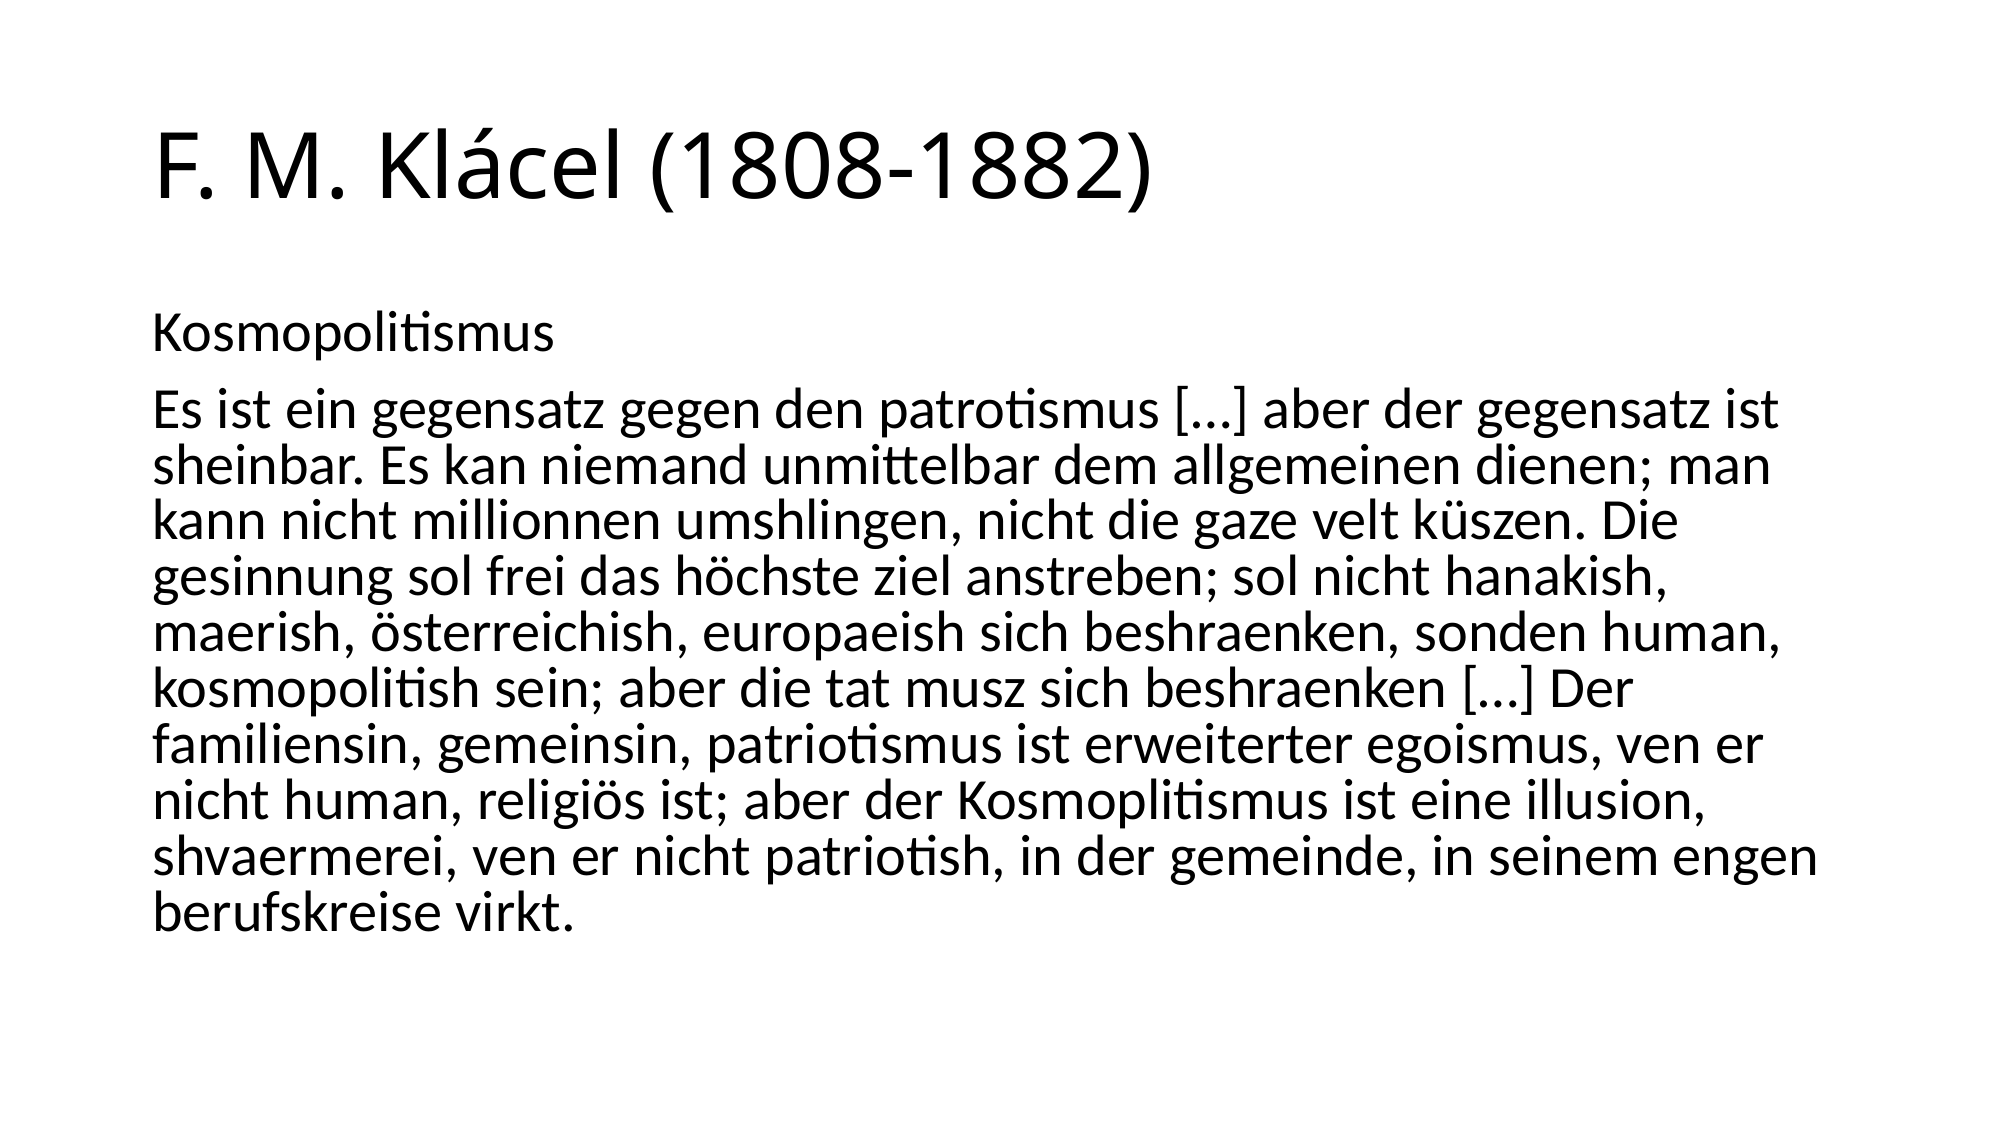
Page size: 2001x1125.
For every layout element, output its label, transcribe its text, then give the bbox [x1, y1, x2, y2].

title F. M. Klácel (1808-1882) [137, 59, 1863, 278]
list Kosmopolitismus Es ist ein gegensatz gegen den patrotismus […] aber der gegensatz ist sheinbar. Es kan niemand unmittelbar dem allgemeinen dienen; man kann nicht millionnen umshlingen, nicht die gaze velt küszen. Die gesinnung sol frei das höchste ziel anstreben; sol nicht hanakish, maerish, österreichish, europaeish sich beshraenken, sonden human, kosmopolitish sein; aber die tat musz sich beshraenken […] Der familiensin, gemeinsin, patriotismus ist erweiterter egoismus, ven er nicht human, religiös ist; aber der Kosmoplitismus ist eine illusion, shvaermerei, ven er nicht patriotish, in der gemeinde, in seinem engen berufskreise virkt. [137, 299, 1863, 1014]
